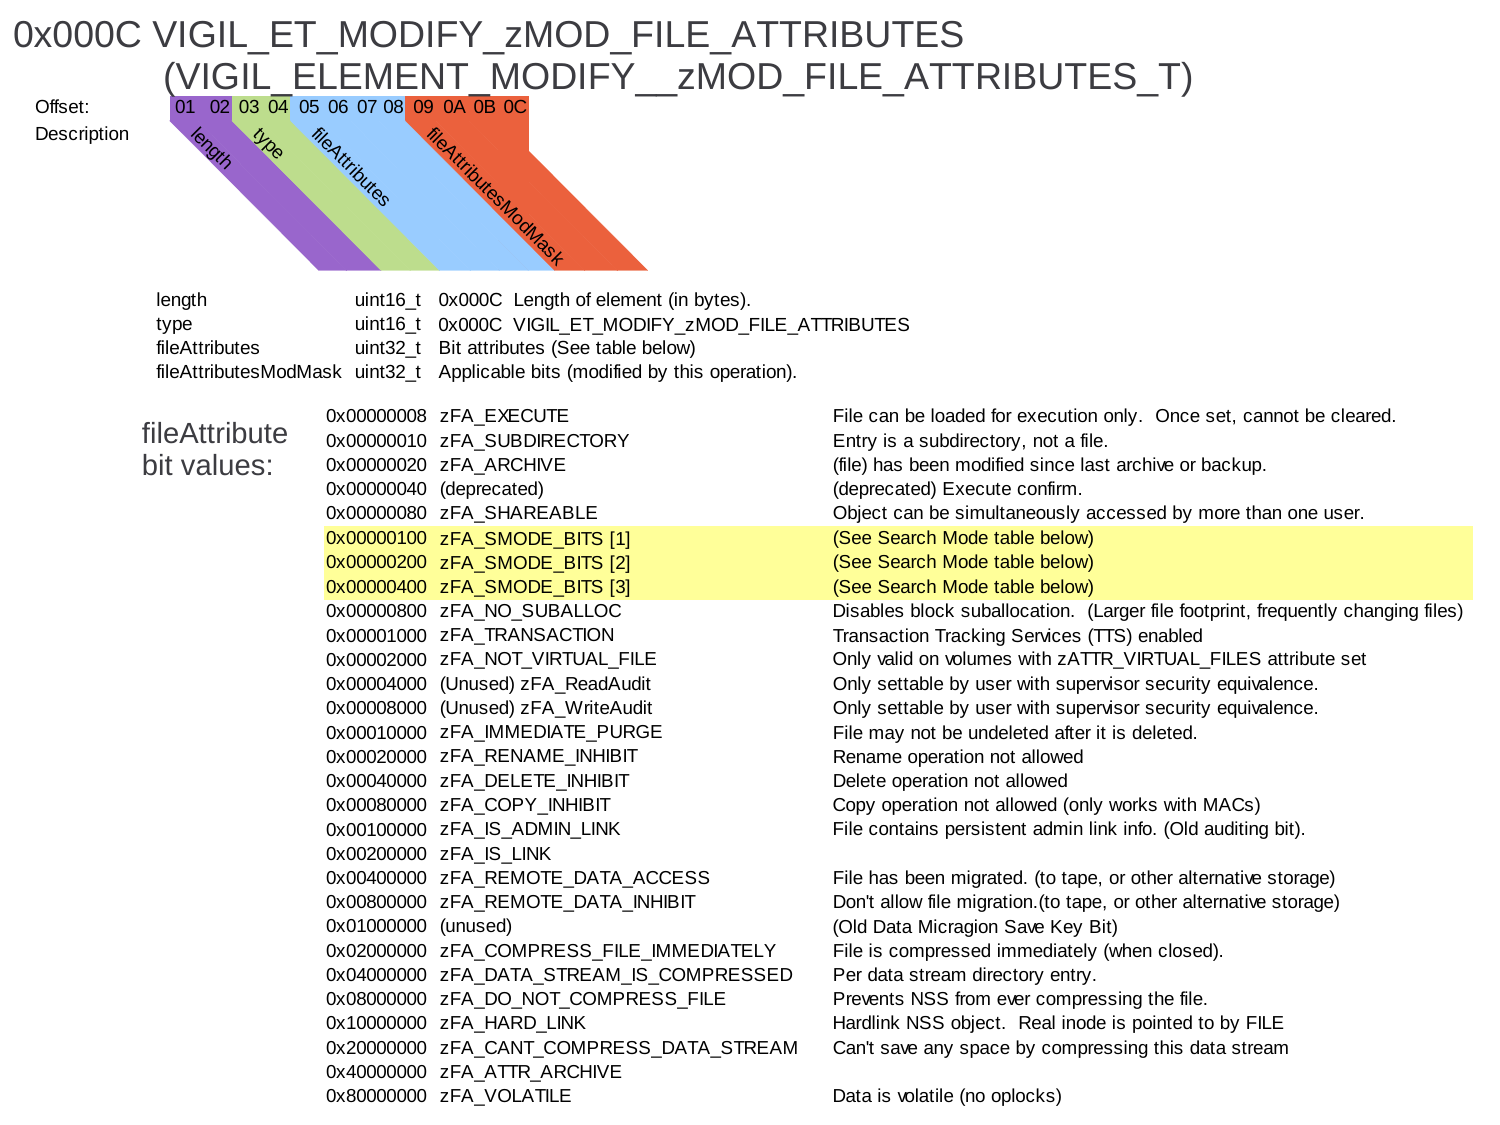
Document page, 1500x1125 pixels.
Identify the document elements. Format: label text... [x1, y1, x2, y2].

chart [324, 405, 1476, 1113]
text_box 0x000C VIGIL_ET_MODIFY_zMOD_FILE_ATTRIBUTES (VIGIL_ELEMENT_MODIFY__zMOD_FILE_ATTRIBUTES_T) [13, 13, 1440, 98]
text_box fileAttribute bit values: [141, 416, 298, 483]
chart [33, 98, 1032, 273]
chart [154, 289, 1345, 388]
